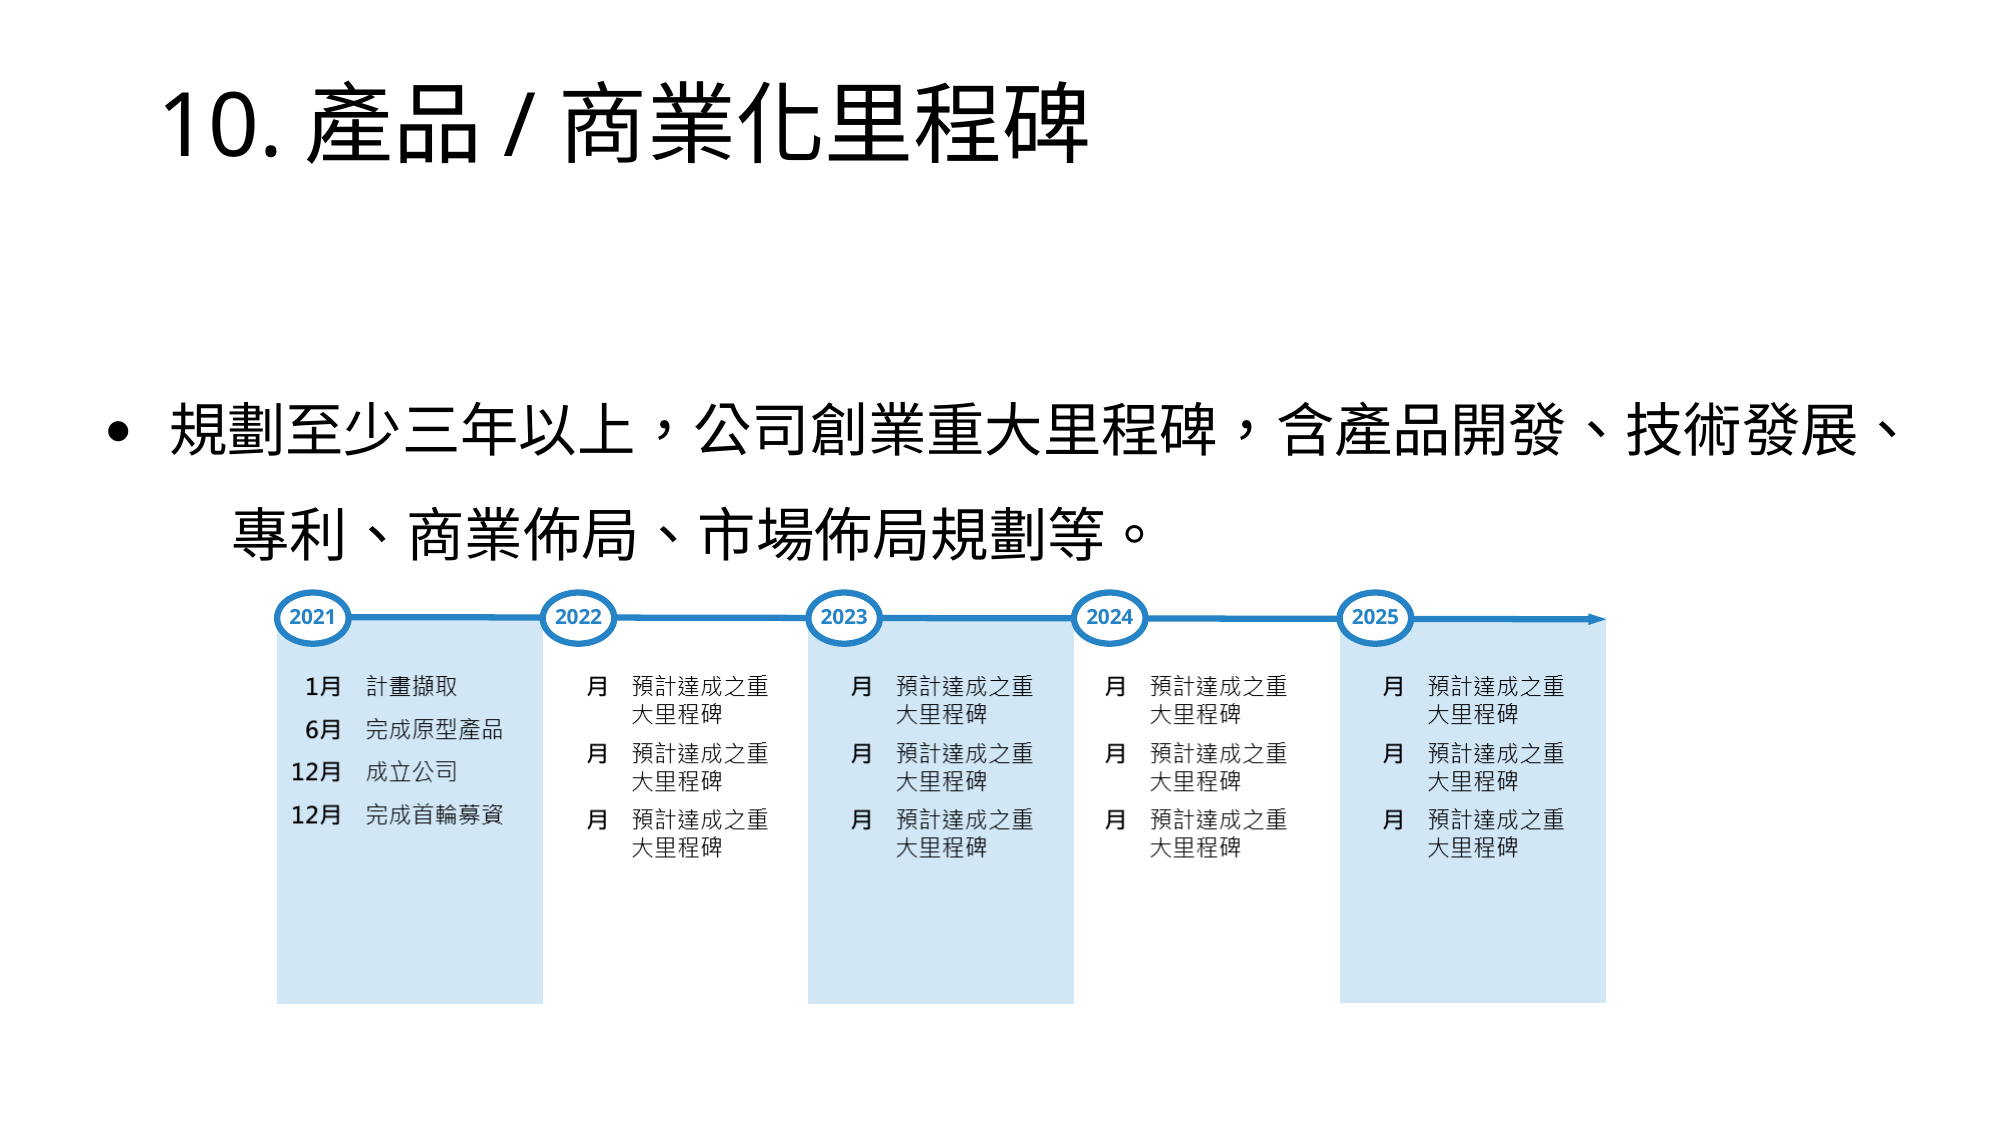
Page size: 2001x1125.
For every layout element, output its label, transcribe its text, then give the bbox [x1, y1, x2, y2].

text_box 規劃至少三年以上，公司創業重大里程碑，含產品開發、技術發展、專利、商業佈局、市場佈局規劃等。 [86, 338, 1941, 731]
title 10.產品/商業化里程碑 [137, 59, 1863, 278]
text_box 規劃至少三年以上，公司創業重大里程碑，含產品開發、技術發展、專利、商業佈局、市場佈局規劃等。 [543, 621, 808, 731]
picture [1339, 666, 1588, 1082]
text_box 2024 [1074, 592, 1146, 644]
text_box [1340, 620, 1606, 1003]
text_box 2021 [277, 592, 349, 644]
text_box 2025 [1339, 592, 1412, 644]
text_box [277, 621, 543, 1004]
text_box 2022 [542, 592, 615, 644]
picture [277, 666, 527, 1010]
picture [543, 666, 792, 1063]
picture [1071, 666, 1321, 1082]
text_box 規劃至少三年以上，公司創業重大里程碑，含產品開發、技術發展、專利、商業佈局、市場佈局規劃等。 [1074, 622, 1340, 731]
text_box 2023 [808, 592, 880, 644]
text_box [808, 622, 1074, 1004]
picture [807, 666, 1057, 1082]
